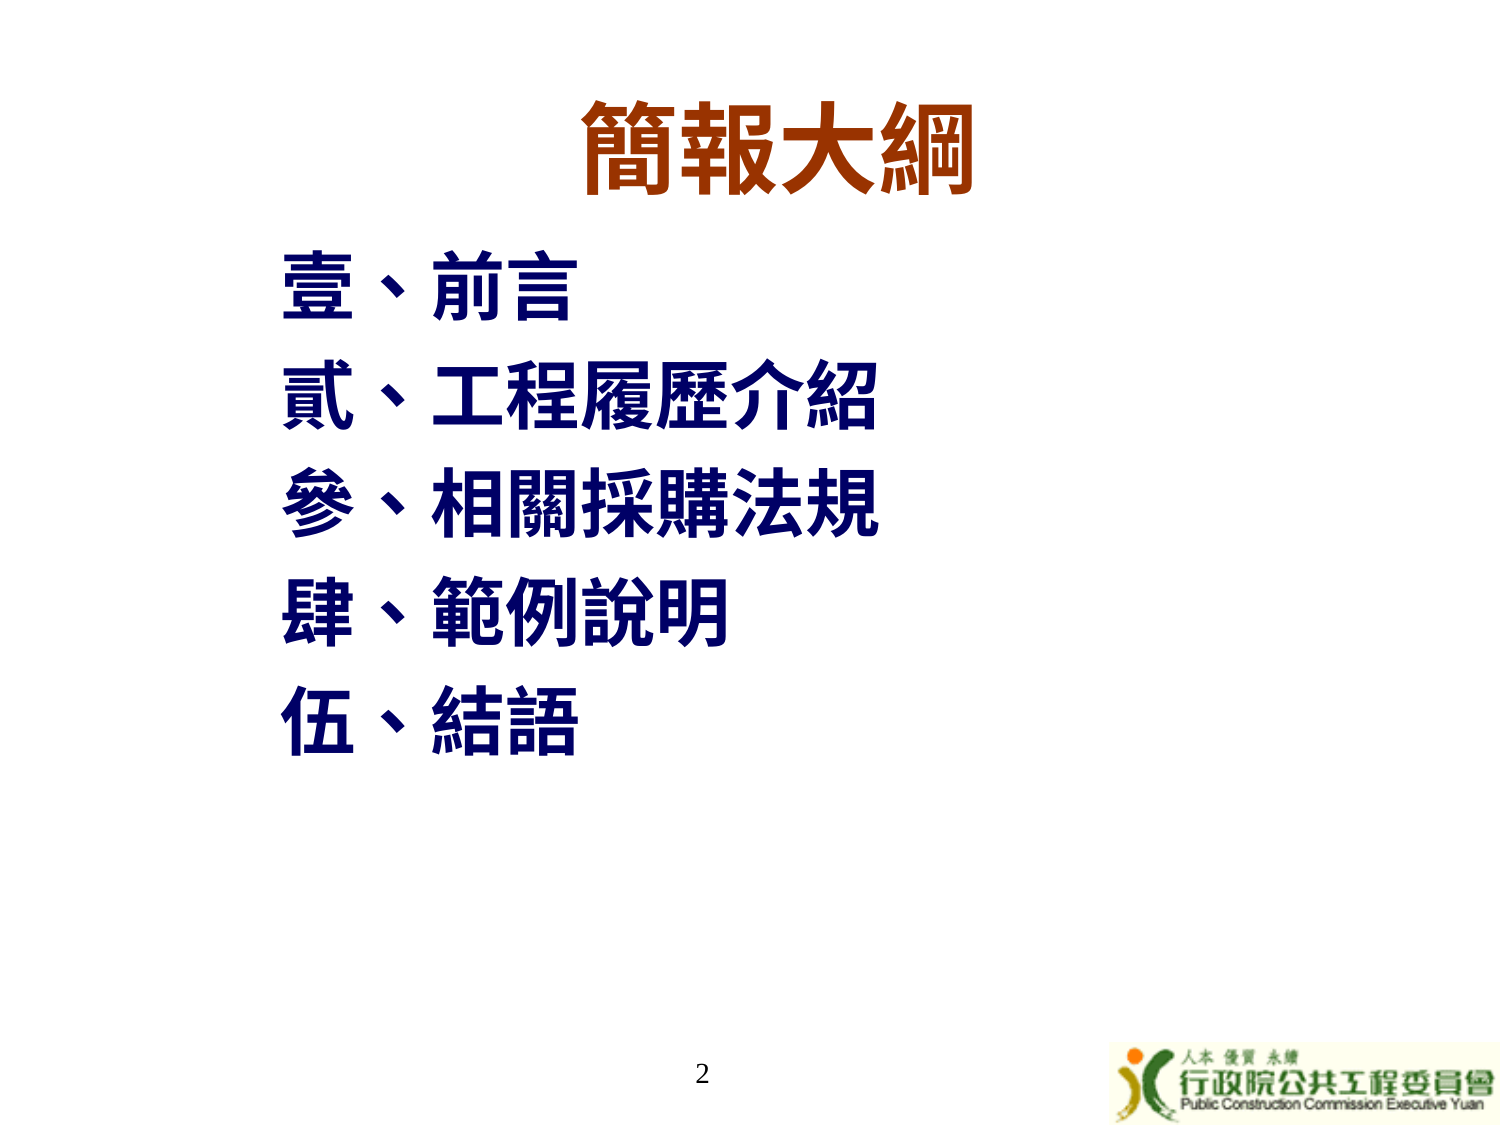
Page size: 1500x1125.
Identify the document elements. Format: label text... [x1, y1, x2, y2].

picture [1109, 1042, 1500, 1125]
text_box <編號> [643, 1046, 762, 1098]
text_box 簡報大綱 [147, 78, 1411, 216]
text_box 壹、前言 貳、工程履歷介紹 參、相關採購法規 肆、範例說明 伍、結語 [265, 231, 1376, 917]
